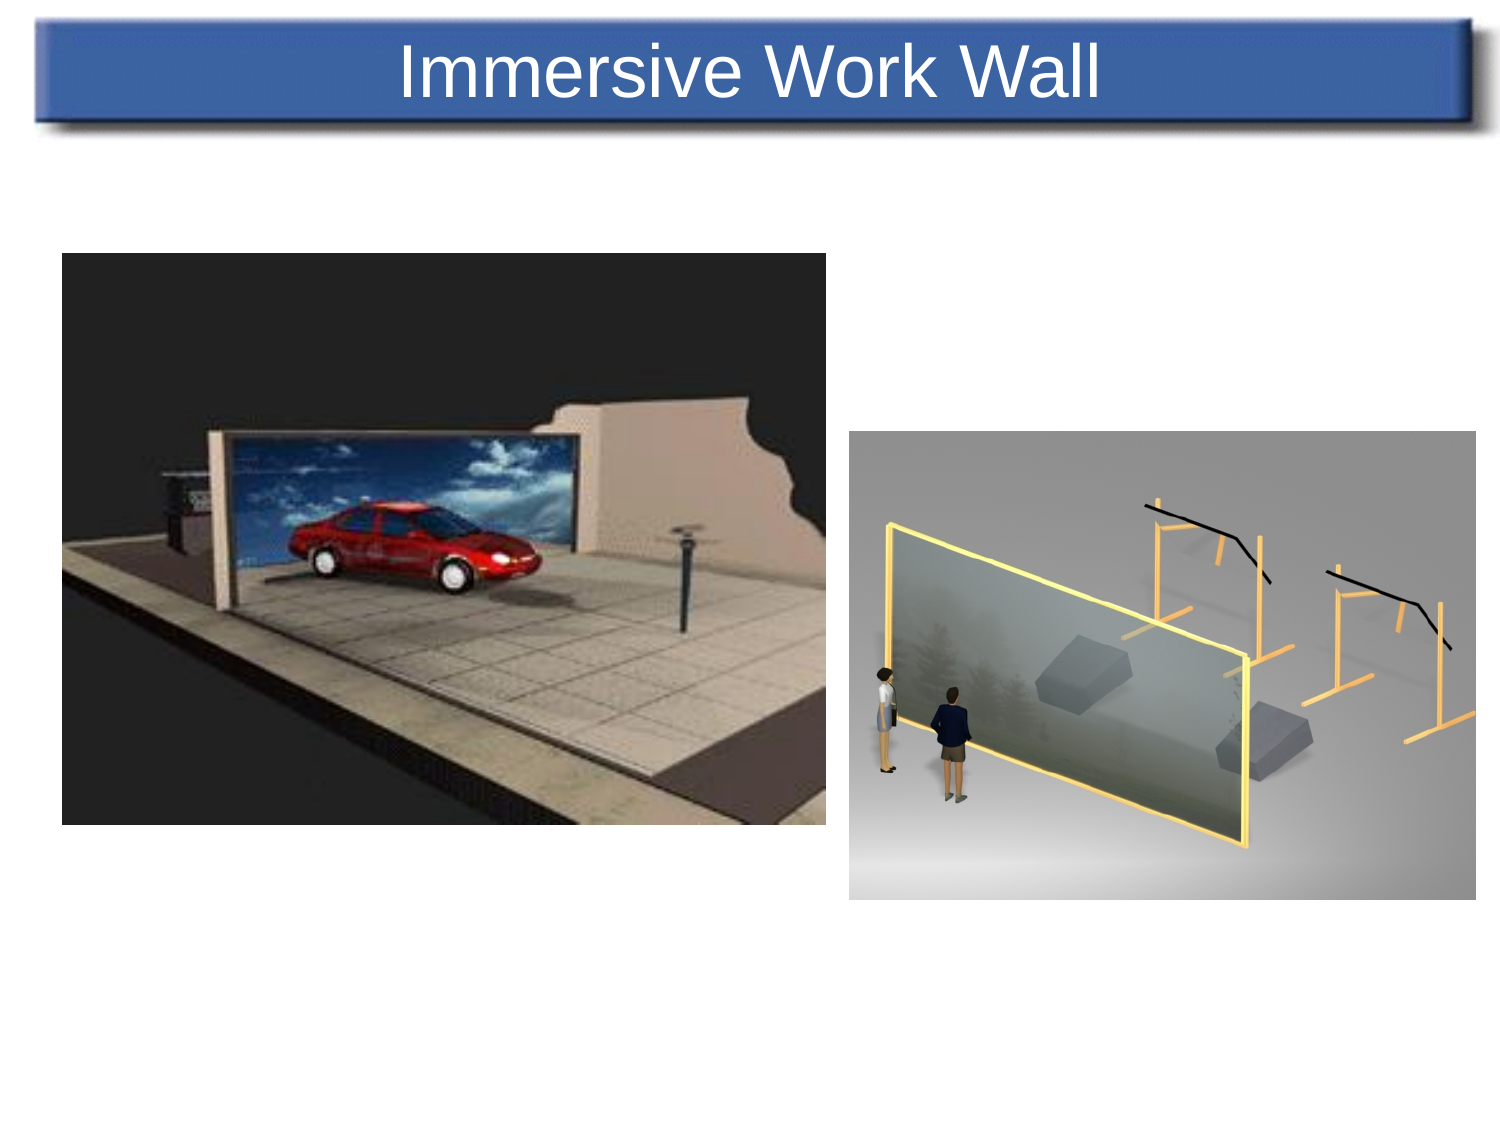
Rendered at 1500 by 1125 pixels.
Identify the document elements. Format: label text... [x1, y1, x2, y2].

title Immersive Work Wall [112, 15, 1388, 120]
picture [849, 431, 1476, 901]
picture [33, 15, 1500, 142]
picture [62, 253, 826, 826]
